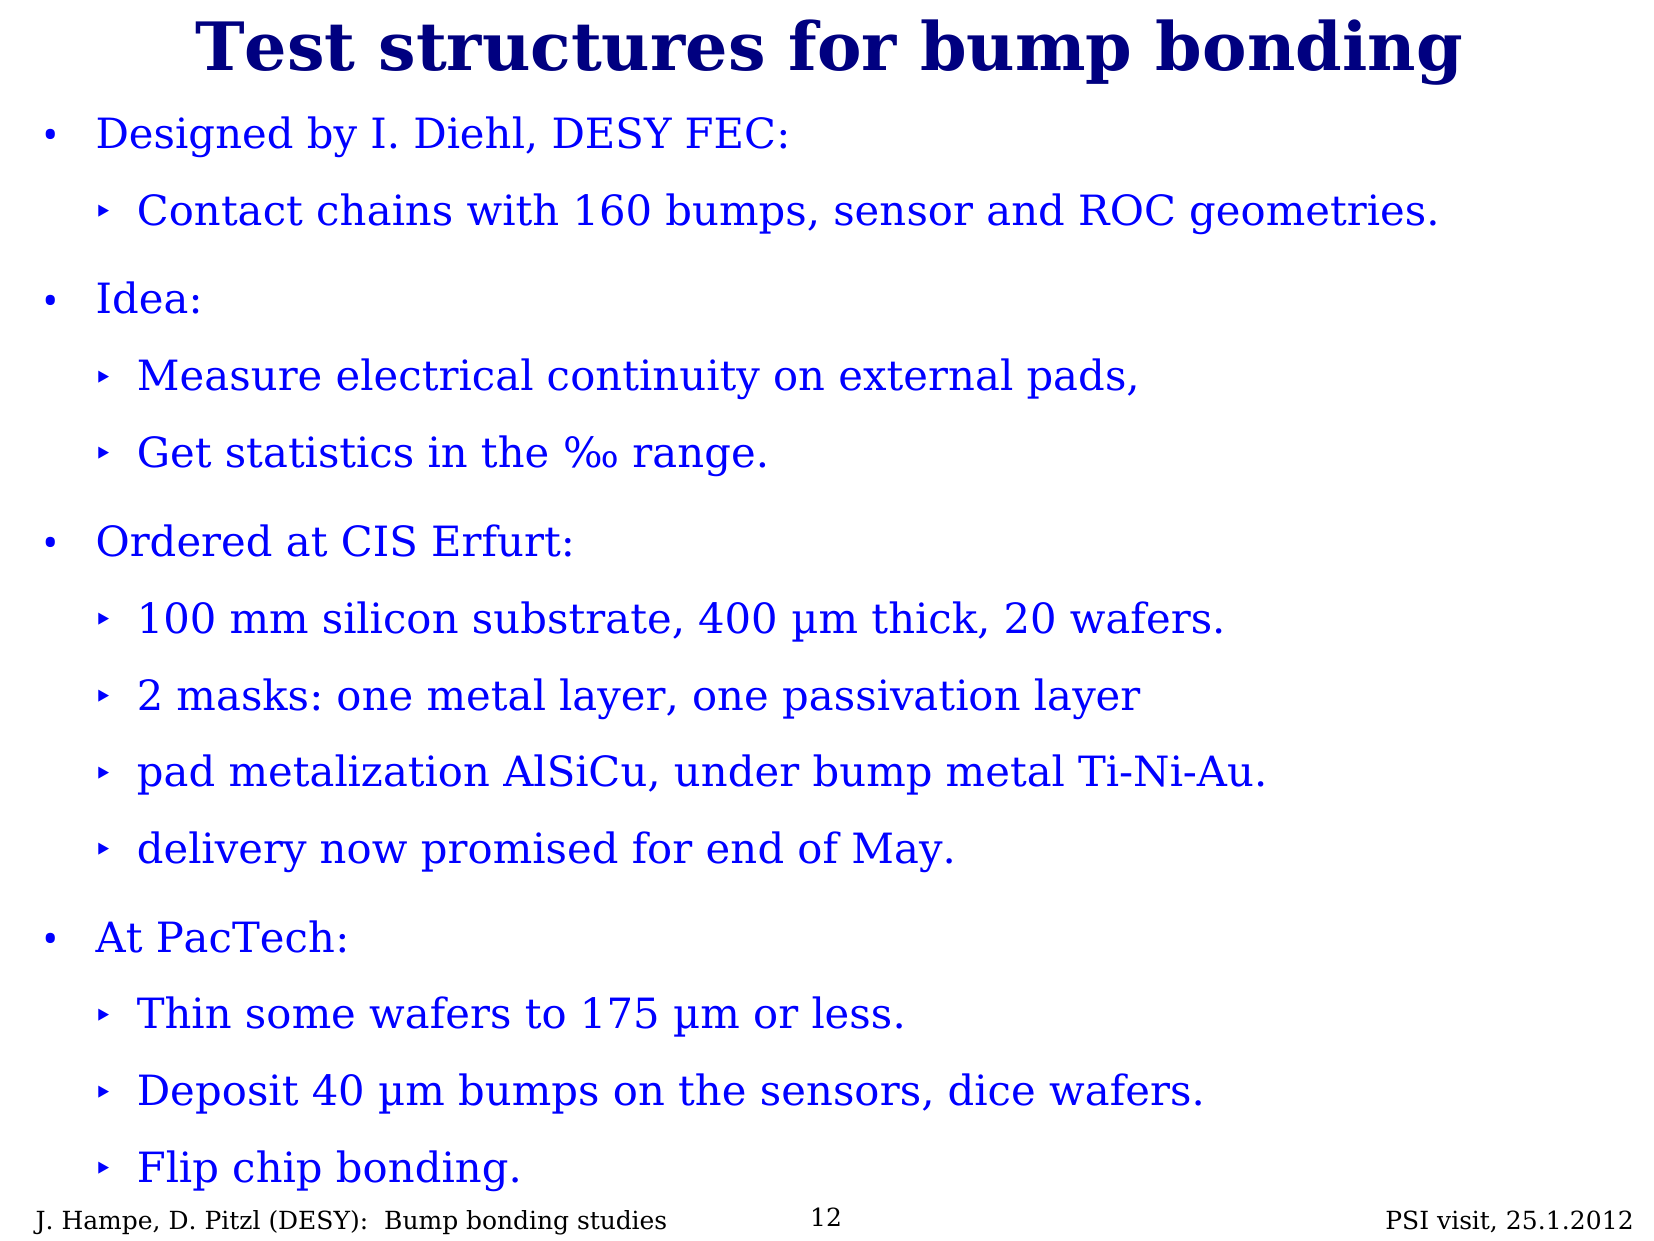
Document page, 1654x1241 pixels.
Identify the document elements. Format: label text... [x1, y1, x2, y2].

title Test structures for bump bonding [96, 7, 1564, 87]
list Designed by I. Diehl, DESY FEC: Contact chains with 160 bumps, sensor and ROC geometries. Idea: Measure electrical continuity on external pads, Get statistics in the ‰ range. Ordered at CIS Erfurt: 100 mm silicon substrate, 400 µm thick, 20 wafers. 2 masks: one metal layer, one passivation layer pad metalization AlSiCu, under bump metal Ti-Ni-Au. delivery now promised for end of May. At PacTech: Thin some wafers to 175 µm or less. Deposit 40 µm bumps on the sensors, dice wafers. Flip chip bonding. [42, 99, 1615, 1182]
